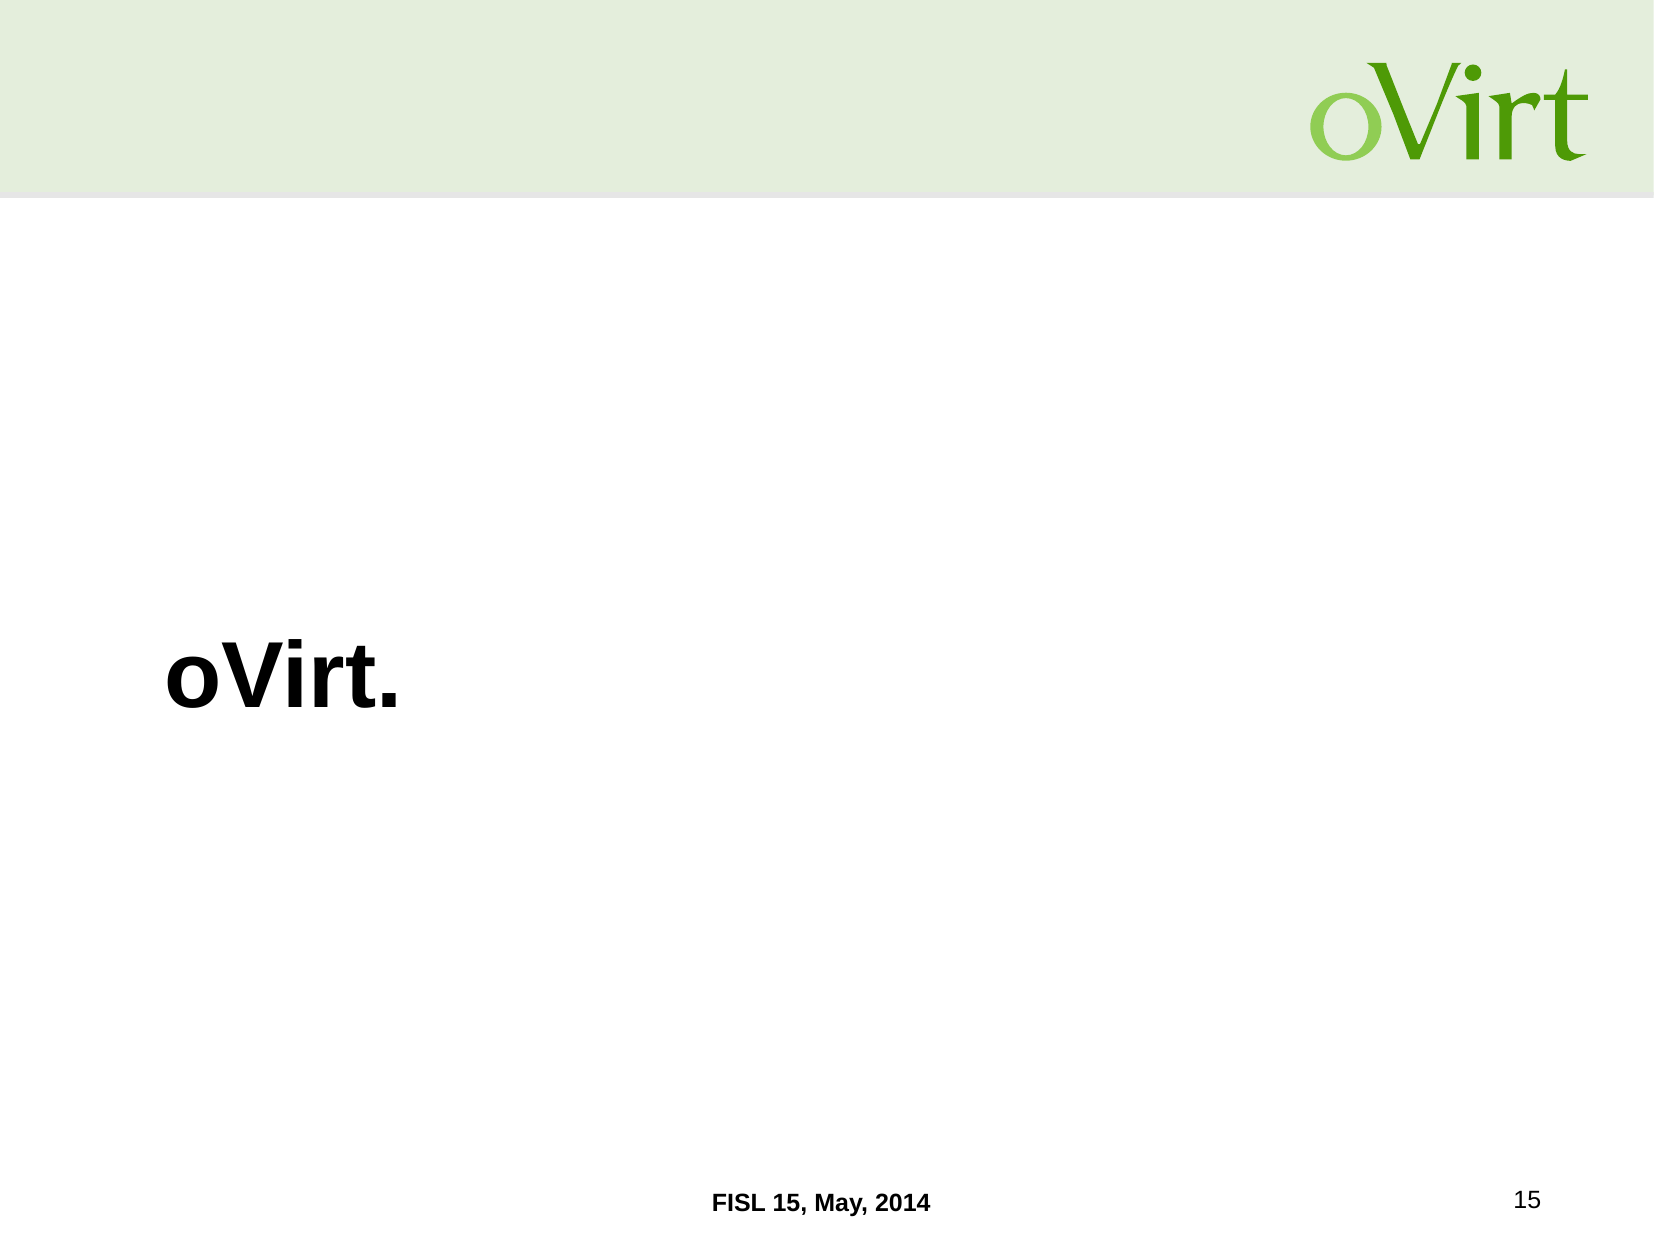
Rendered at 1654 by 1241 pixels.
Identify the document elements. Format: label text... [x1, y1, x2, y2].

text_box oVirt. [150, 615, 1654, 750]
